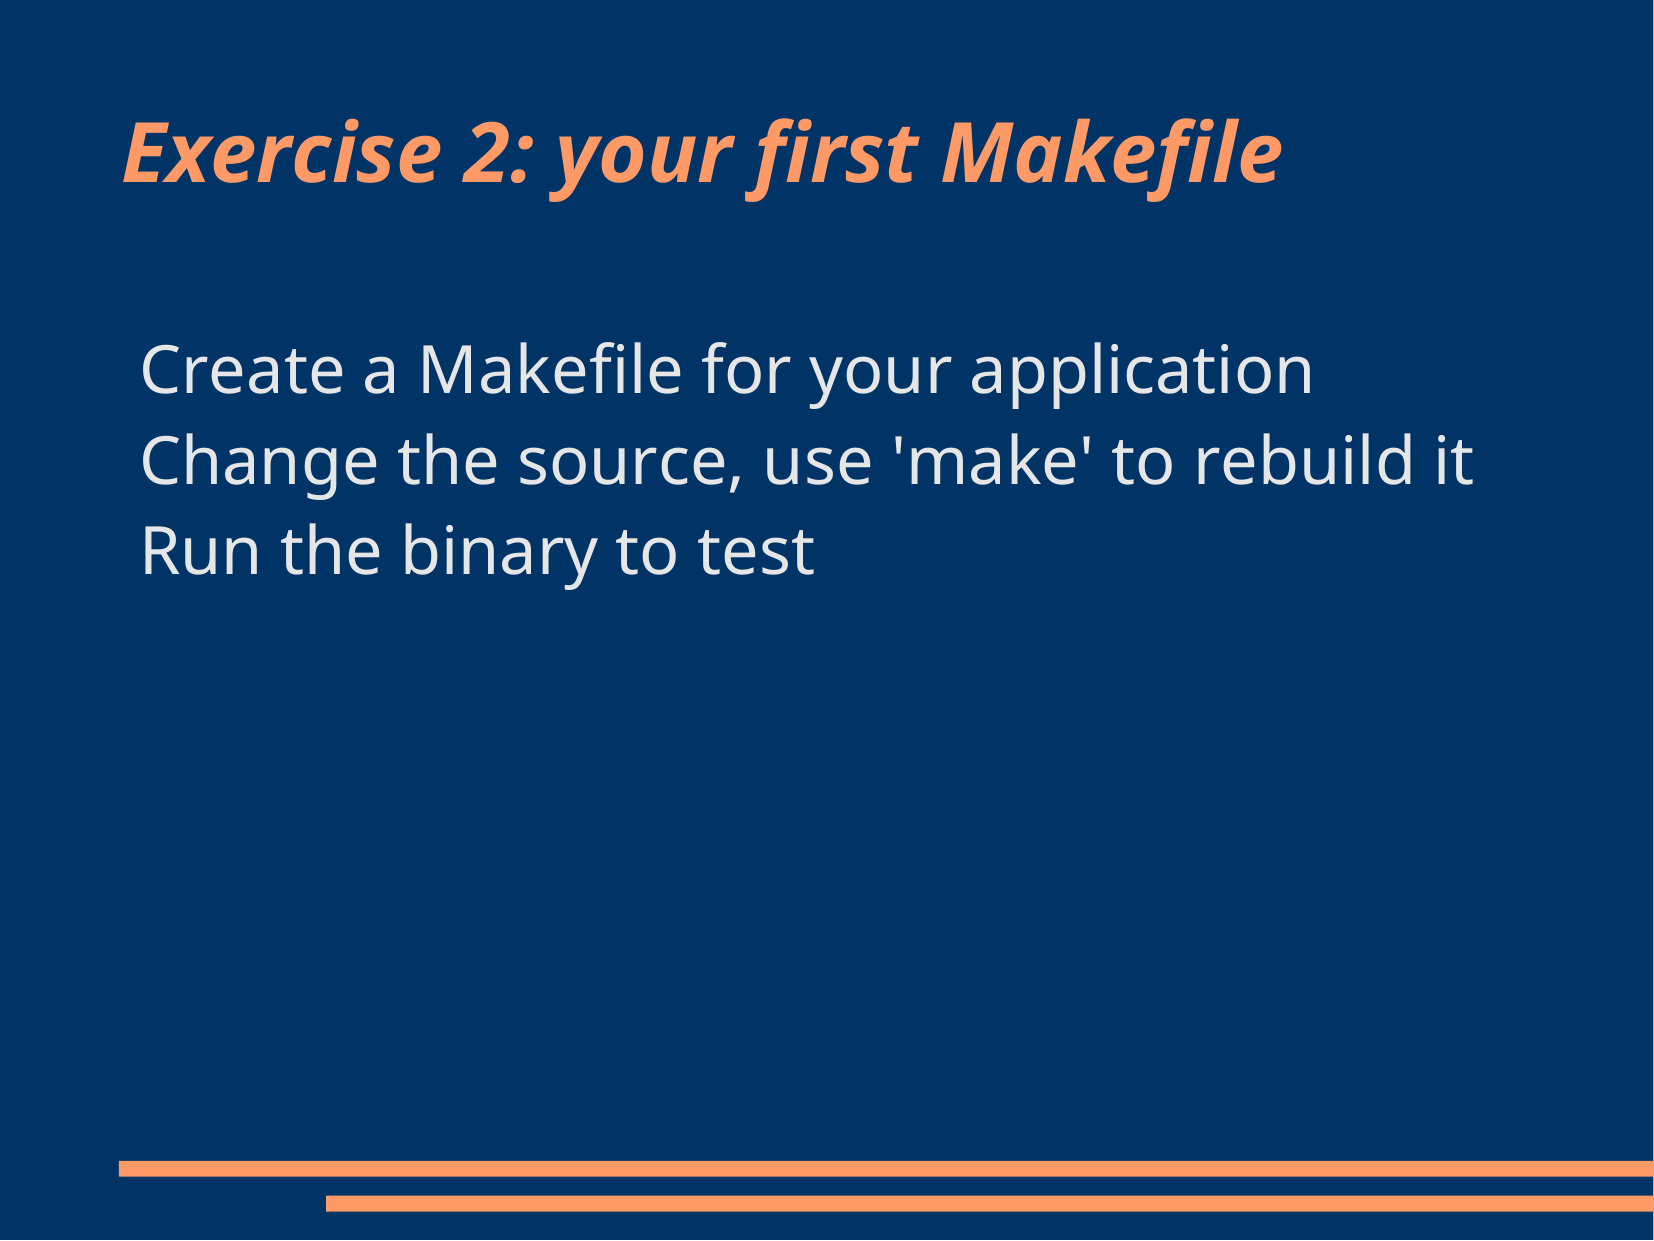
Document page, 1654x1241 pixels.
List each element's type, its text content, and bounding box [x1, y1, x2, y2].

list Create a Makefile for your application Change the source, use 'make' to rebuild it Run the binary to test [121, 322, 1561, 1132]
title Exercise 2: your first Makefile [121, 46, 1534, 254]
